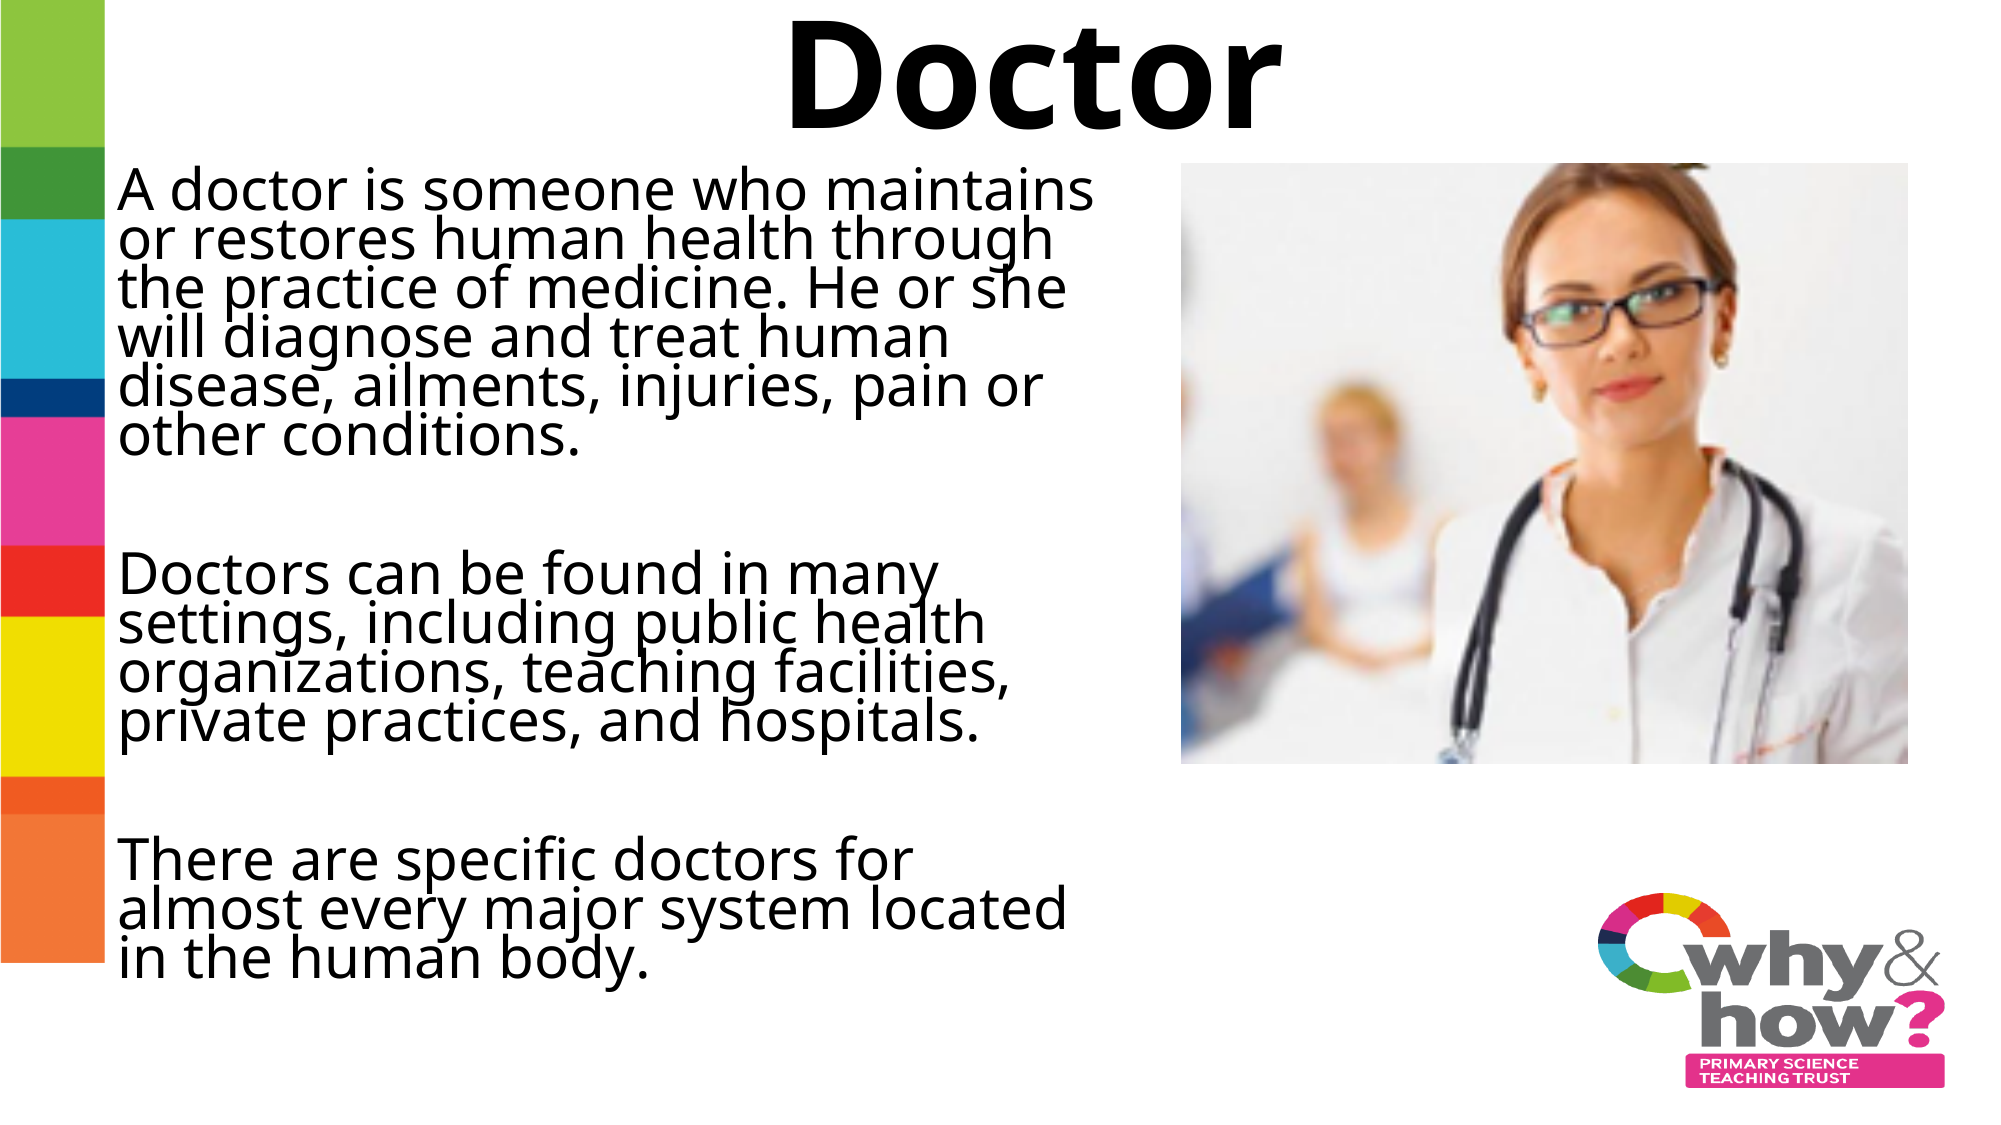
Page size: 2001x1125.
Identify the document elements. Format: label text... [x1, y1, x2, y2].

text_box A doctor is someone who maintains or restores human health through the practice of medicine. He or she will diagnose and treat human disease, ailments, injuries, pain or other conditions. Doctors can be found in many settings, including public health organizations, teaching facilities, private practices, and hospitals. There are specific doctors for almost every major system located in the human body. [102, 163, 1129, 1043]
text_box Doctor [103, 35, 2000, 253]
picture [1181, 163, 1908, 764]
